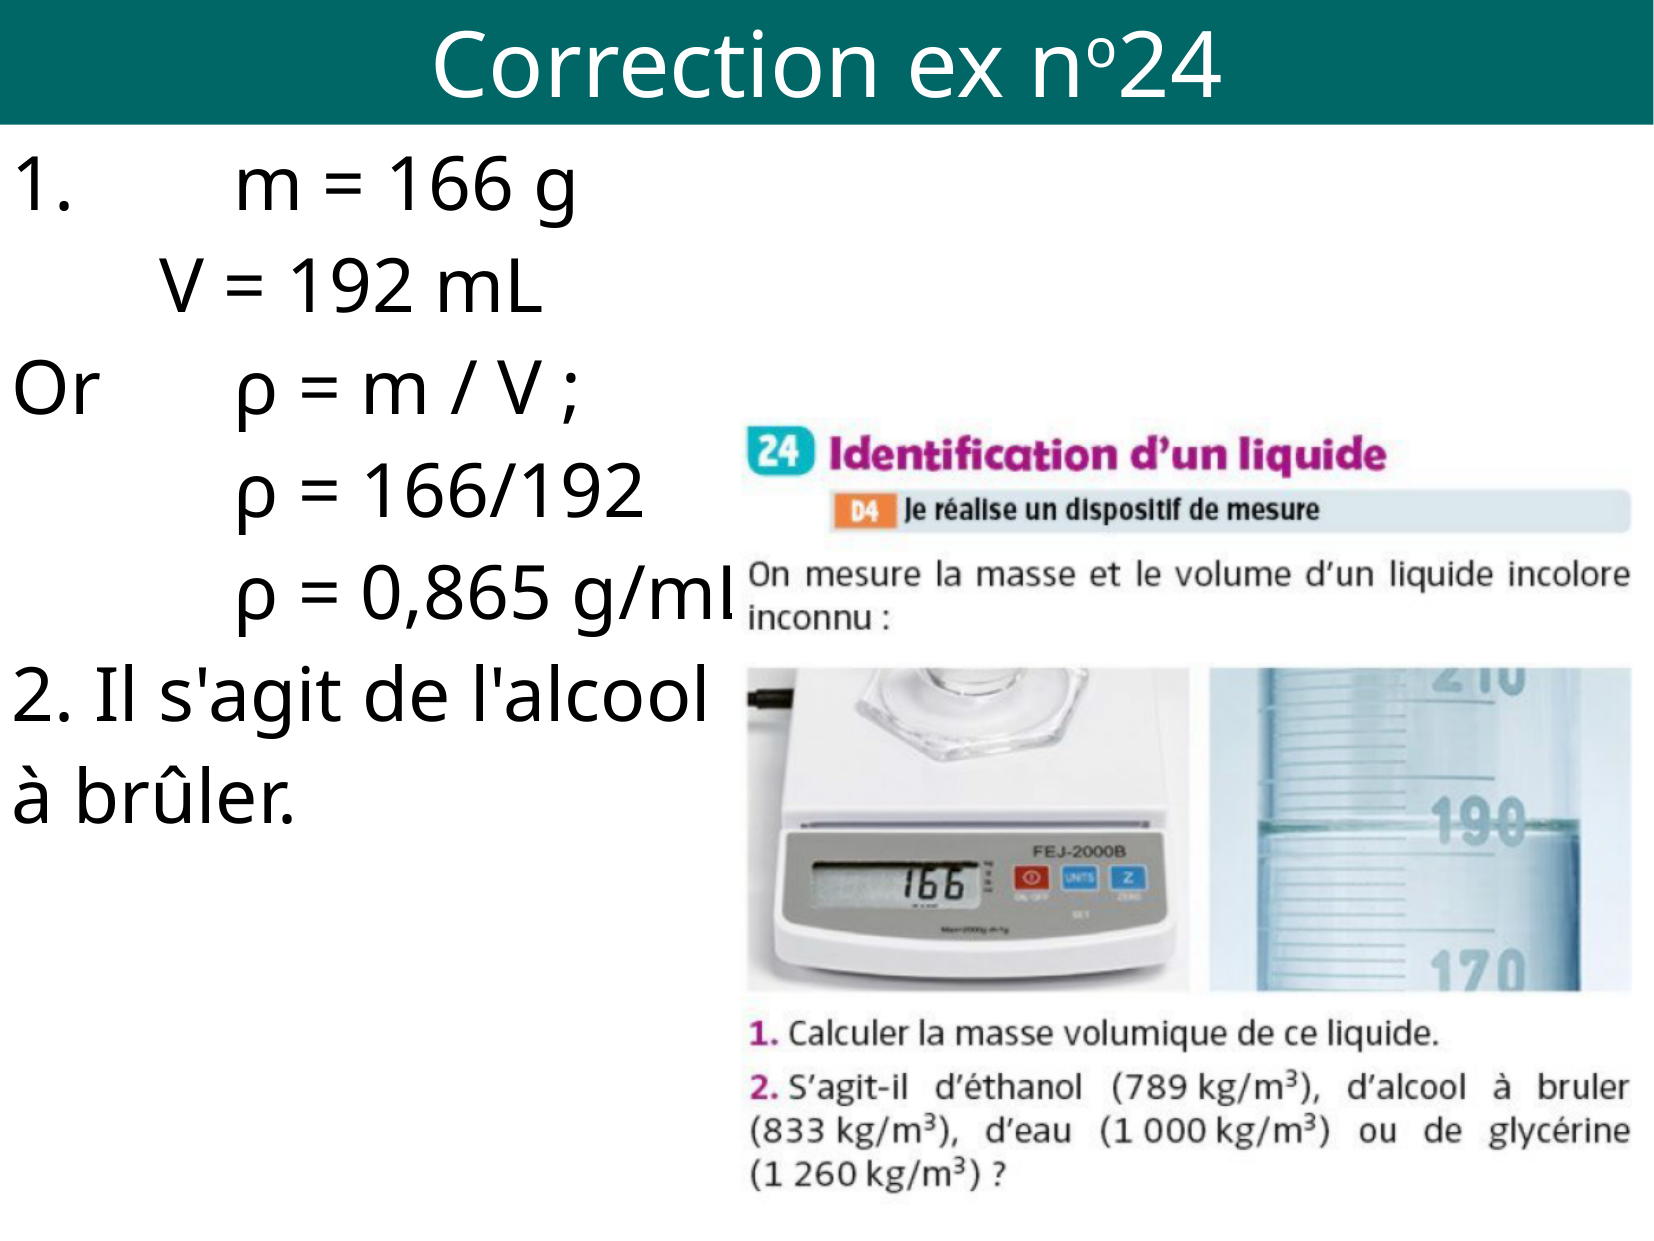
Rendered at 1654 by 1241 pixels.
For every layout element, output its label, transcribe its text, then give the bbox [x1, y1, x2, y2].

title Correction ex no24 [0, 8, 1654, 116]
subtitle 1. m = 166 g V = 192 mL Or ρ = m / V ; ρ = 166/192 ρ = 0,865 g/mL 2. Il s'agit de l'alcool à brûler. [11, 129, 1642, 1229]
picture [732, 417, 1642, 1205]
